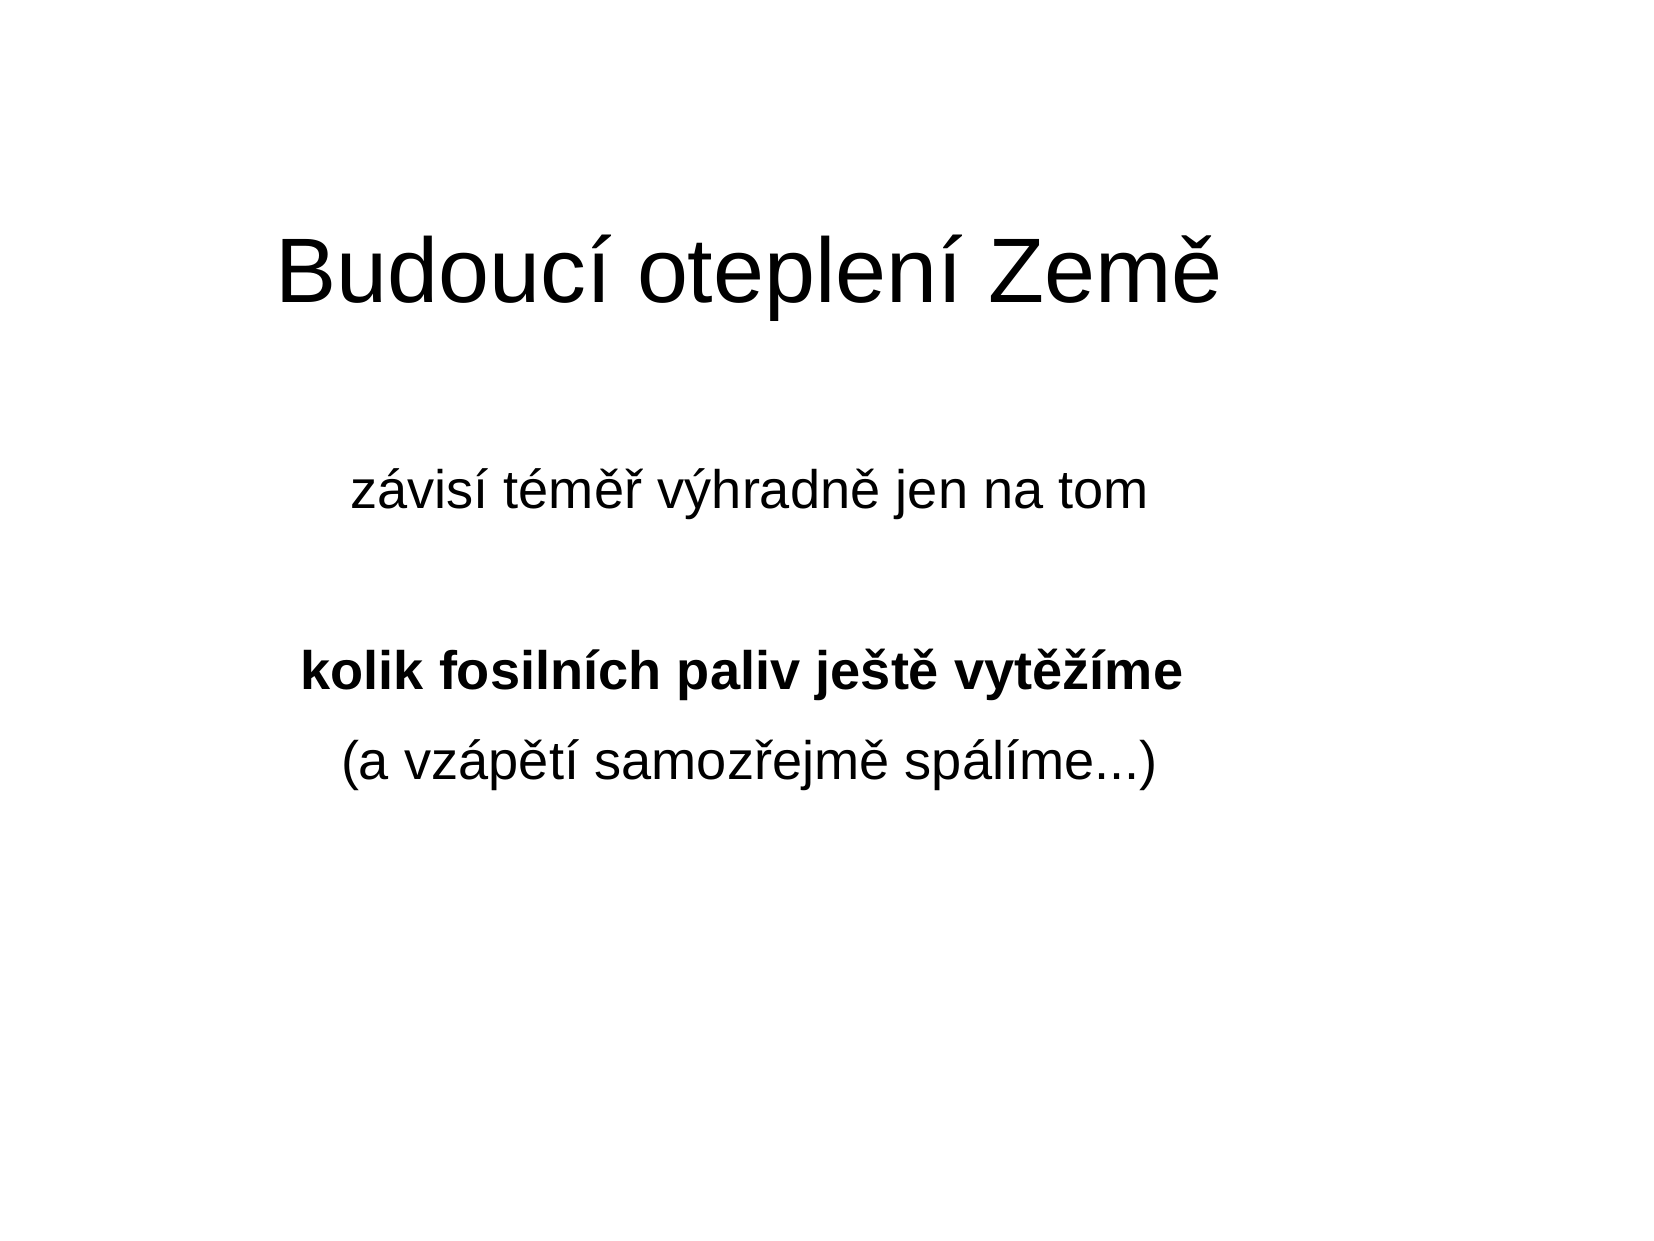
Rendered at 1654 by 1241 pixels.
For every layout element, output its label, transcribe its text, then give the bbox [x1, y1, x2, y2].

list závisí téměř výhradně jen na tom kolik fosilních paliv ještě vytěžíme (a vzápětí samozřejmě spálíme...) [75, 459, 1425, 1113]
title Budoucí oteplení Země [75, 153, 1425, 389]
